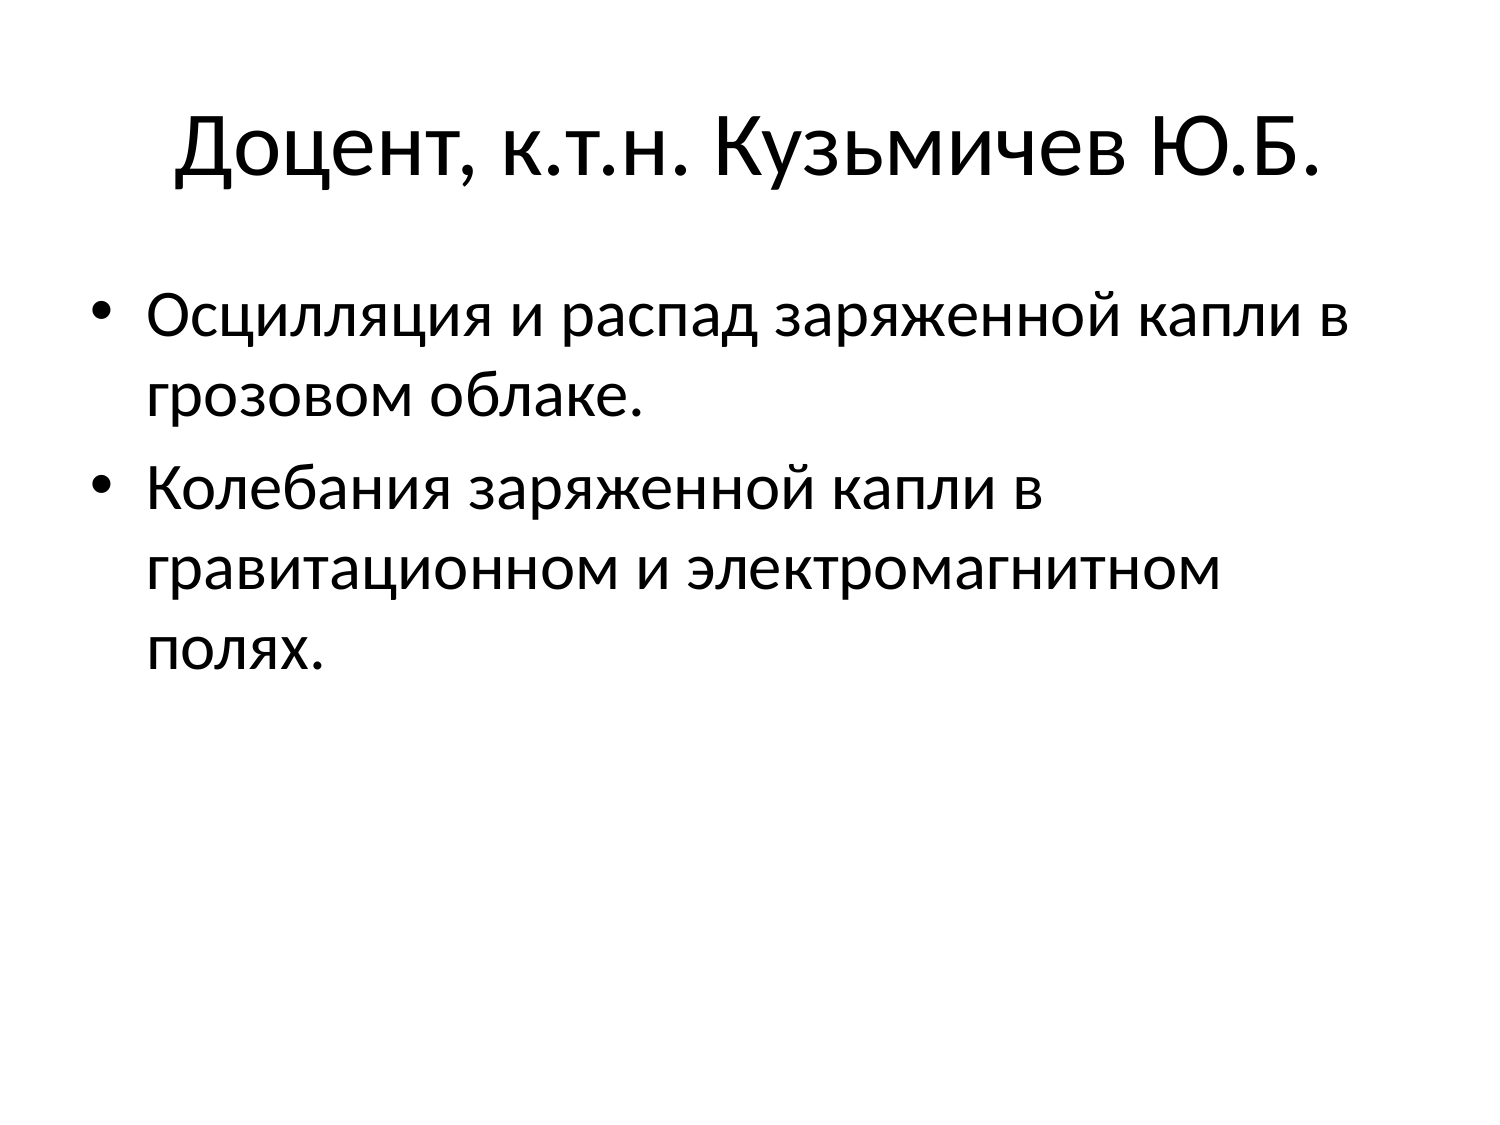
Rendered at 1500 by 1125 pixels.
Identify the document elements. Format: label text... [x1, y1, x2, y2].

text_box Доцент, к.т.н. Кузьмичев Ю.Б. [74, 45, 1425, 233]
text_box Осцилляция и распад заряженной капли в грозовом облаке. Колебания заряженной капли в гравитационном и электромагнитном полях. [74, 262, 1425, 1005]
